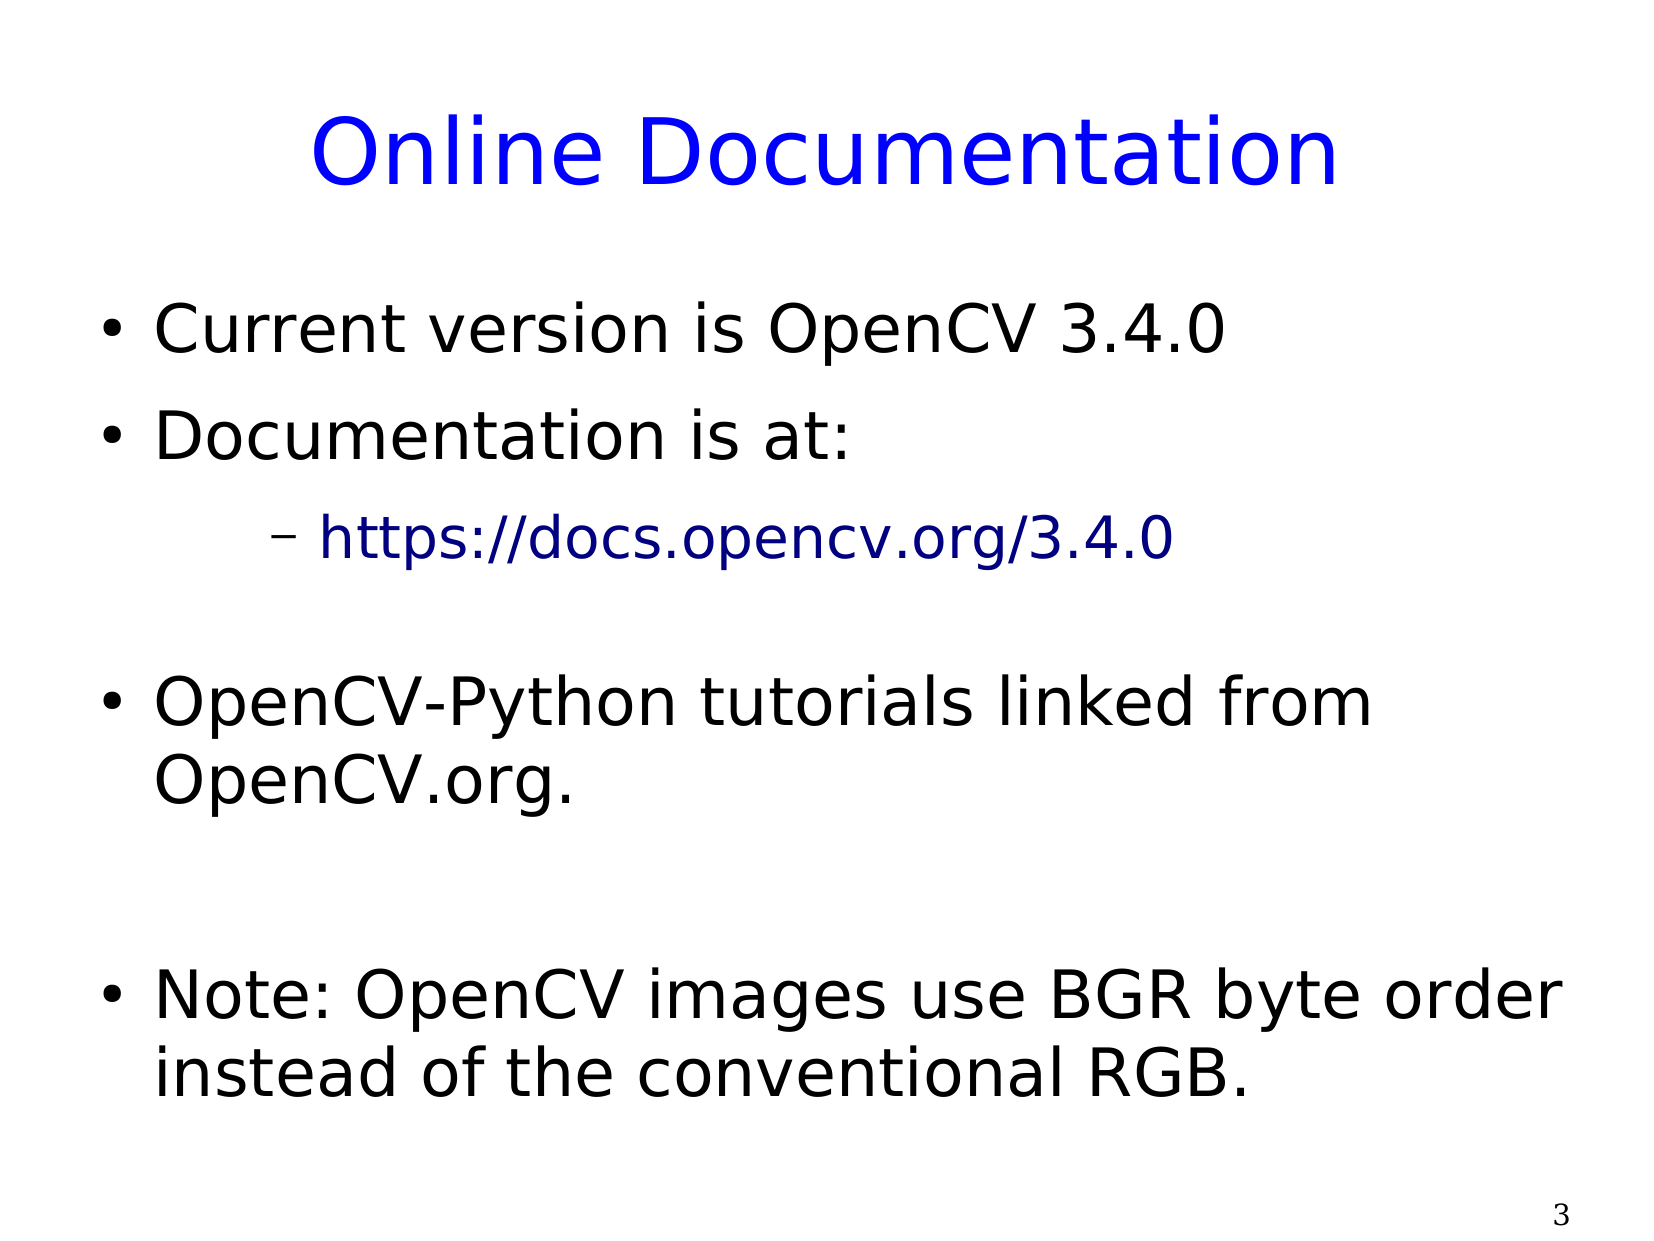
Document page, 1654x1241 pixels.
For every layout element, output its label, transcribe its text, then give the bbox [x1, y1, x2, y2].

list Current version is OpenCV 3.4.0 Documentation is at: https://docs.opencv.org/3.4.0 OpenCV-Python tutorials linked from OpenCV.org. Note: OpenCV images use BGR byte order instead of the conventional RGB. [82, 290, 1571, 1112]
title Online Documentation [82, 49, 1571, 257]
